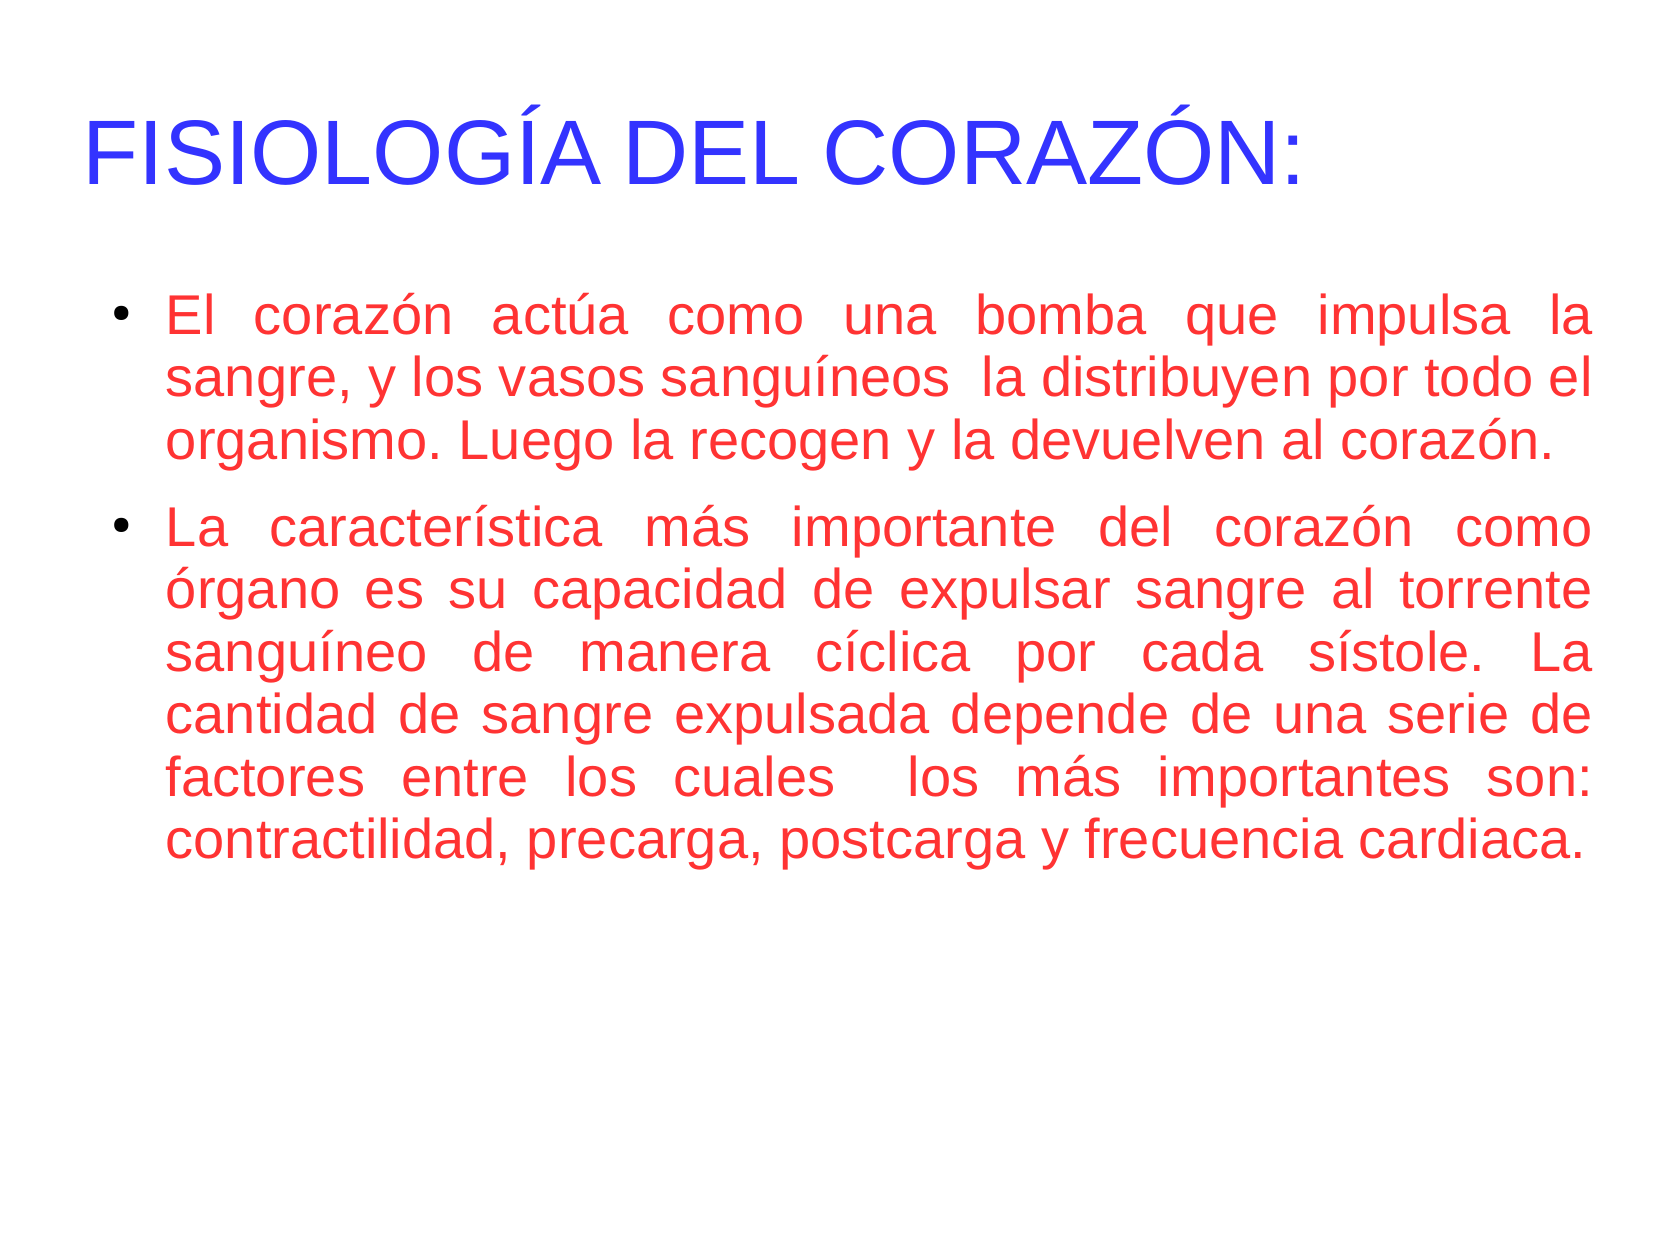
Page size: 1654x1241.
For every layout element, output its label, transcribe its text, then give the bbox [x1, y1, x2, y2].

title FISIOLOGÍA DEL CORAZÓN: [82, 49, 1571, 257]
list El corazón actúa como una bomba que impulsa la sangre, y los vasos sanguíneos la distribuyen por todo el organismo. Luego la recogen y la devuelven al corazón. La característica más importante del corazón como órgano es su capacidad de expulsar sangre al torrente sanguíneo de manera cíclica por cada sístole. La cantidad de sangre expulsada depende de una serie de factores entre los cuales los más importantes son: contractilidad, precarga, postcarga y frecuencia cardiaca. [106, 283, 1595, 1003]
